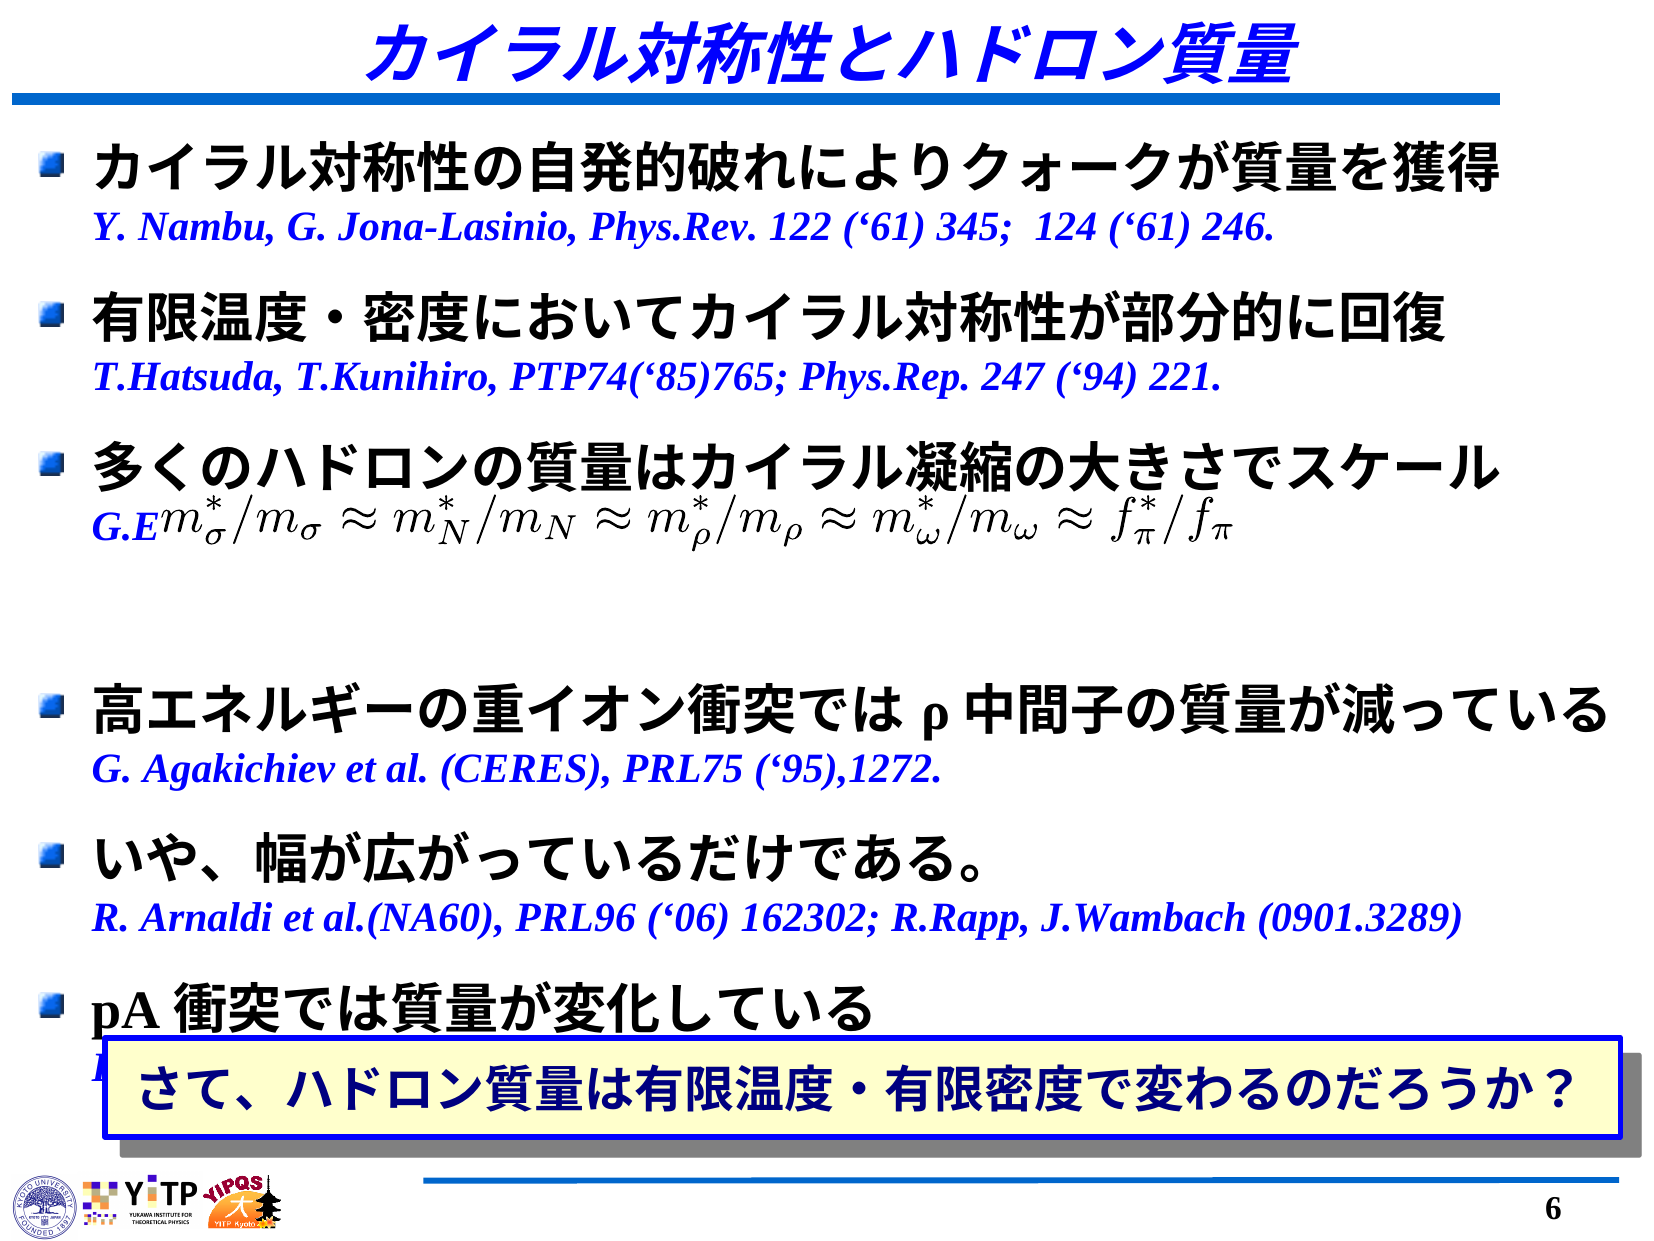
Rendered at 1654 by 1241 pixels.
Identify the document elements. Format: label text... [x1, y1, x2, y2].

list カイラル対称性の自発的破れによりクォークが質量を獲得 Y. Nambu, G. Jona-Lasinio, Phys.Rev. 122 (‘61) 345; 124 (‘61) 246. 有限温度・密度においてカイラル対称性が部分的に回復 T.Hatsuda, T.Kunihiro, PTP74(‘85)765; Phys.Rep. 247 (‘94) 221. 多くのハドロンの質量はカイラル凝縮の大きさでスケール G.E.Brown, M.Rho, PRL66 (‘91) 2720. 高エネルギーの重イオン衝突ではρ中間子の質量が減っている G. Agakichiev et al. (CERES), PRL75 (‘95),1272. いや、幅が広がっているだけである。 R. Arnaldi et al.(NA60), PRL96 (‘06) 162302; R.Rapp, J.Wambach (0901.3289) pA衝突では質量が変化している R. Muto et al. (KEK-E325), PRL98 (‘07),042501. [20, 124, 1621, 1137]
text_box [159, 494, 1235, 552]
title カイラル対称性とハドロン質量 [0, 0, 1654, 99]
picture [11, 1170, 281, 1241]
text_box さて、ハドロン質量は有限温度・有限密度で変わるのだろうか？ [104, 1037, 1621, 1137]
